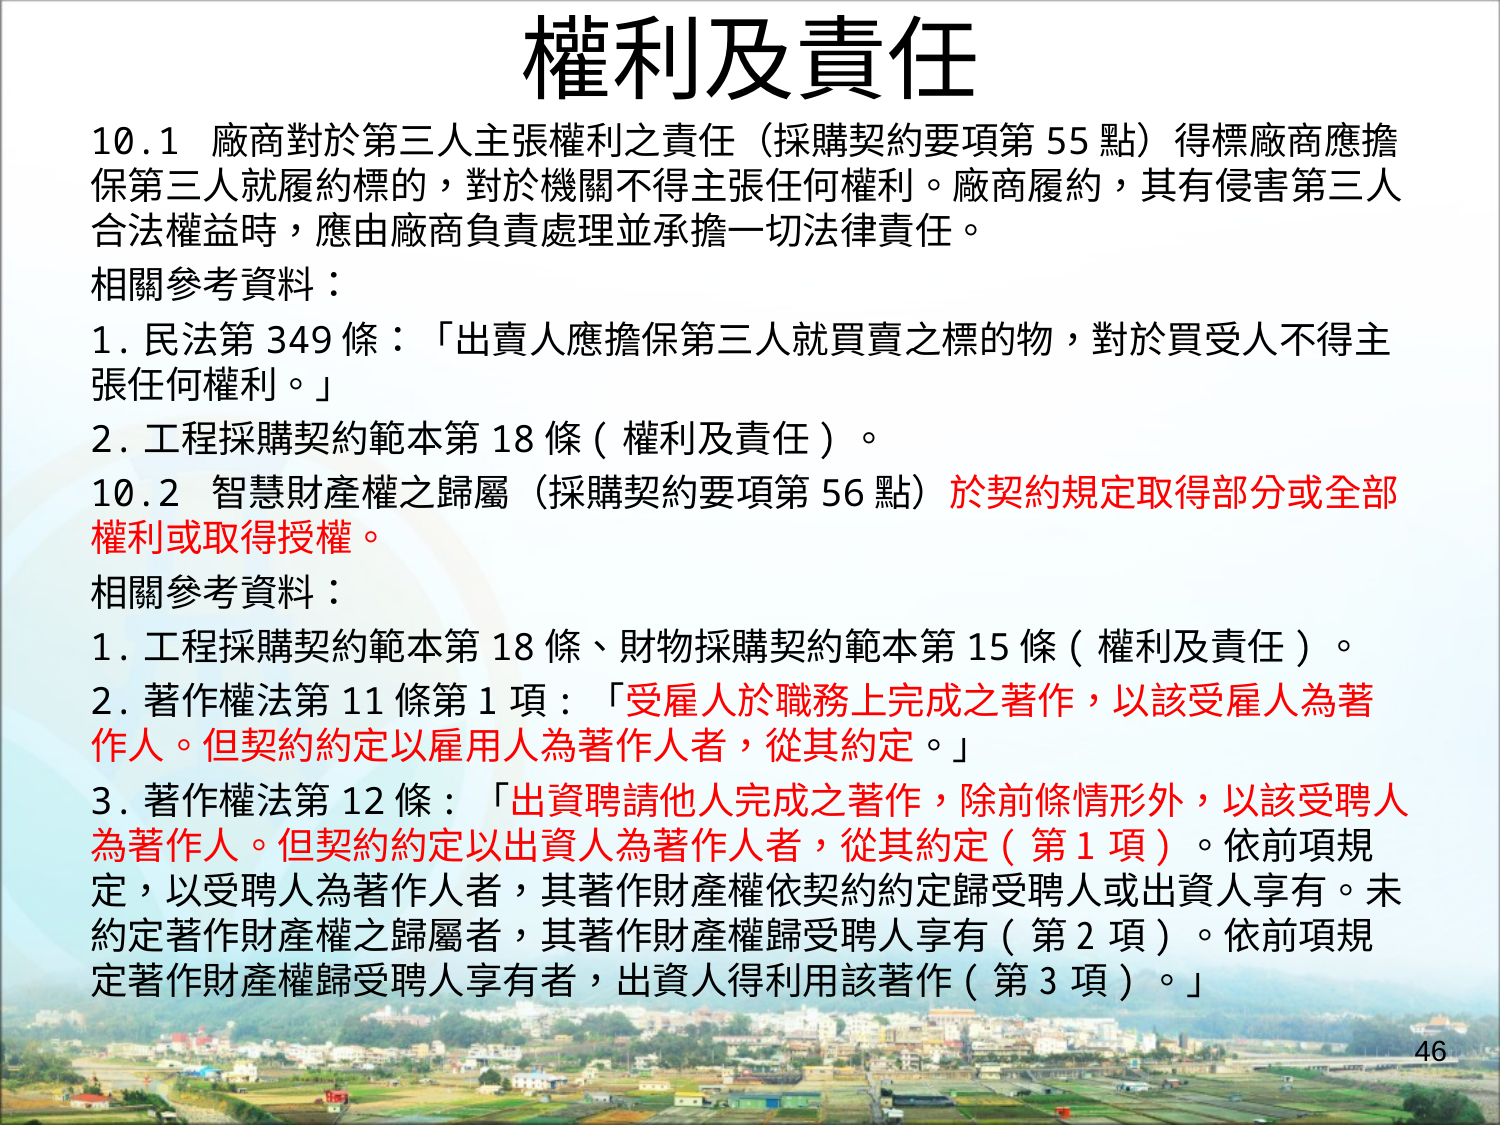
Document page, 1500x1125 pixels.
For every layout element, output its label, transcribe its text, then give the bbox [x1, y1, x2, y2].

title 權利及責任 [75, 1, 1426, 109]
text_box <編號> [1111, 1024, 1462, 1103]
picture [0, 0, 1500, 1125]
list 10.1 廠商對於第三人主張權利之責任（採購契約要項第55點）得標廠商應擔保第三人就履約標的，對於機關不得主張任何權利。廠商履約，其有侵害第三人合法權益時，應由廠商負責處理並承擔一切法律責任。 相關參考資料： 1.民法第349條：「出賣人應擔保第三人就買賣之標的物，對於買受人不得主張任何權利。」 2.工程採購契約範本第18條(權利及責任)。 10.2 智慧財產權之歸屬（採購契約要項第56點）於契約規定取得部分或全部權利或取得授權。 相關參考資料： 1.工程採購契約範本第18條、財物採購契約範本第15條(權利及責任)。 2.著作權法第11條第1項:「受雇人於職務上完成之著作，以該受雇人為著作人。但契約約定以雇用人為著作人者，從其約定。」 3.著作權法第12條:「出資聘請他人完成之著作，除前條情形外，以該受聘人為著作人。但契約約定以出資人為著作人者，從其約定(第1項)。依前項規定，以受聘人為著作人者，其著作財產權依契約約定歸受聘人或出資人享有。未約定著作財產權之歸屬者，其著作財產權歸受聘人享有(第2項)。依前項規定著作財產權歸受聘人享有者，出資人得利用該著作(第3項)。」 [75, 109, 1426, 1041]
